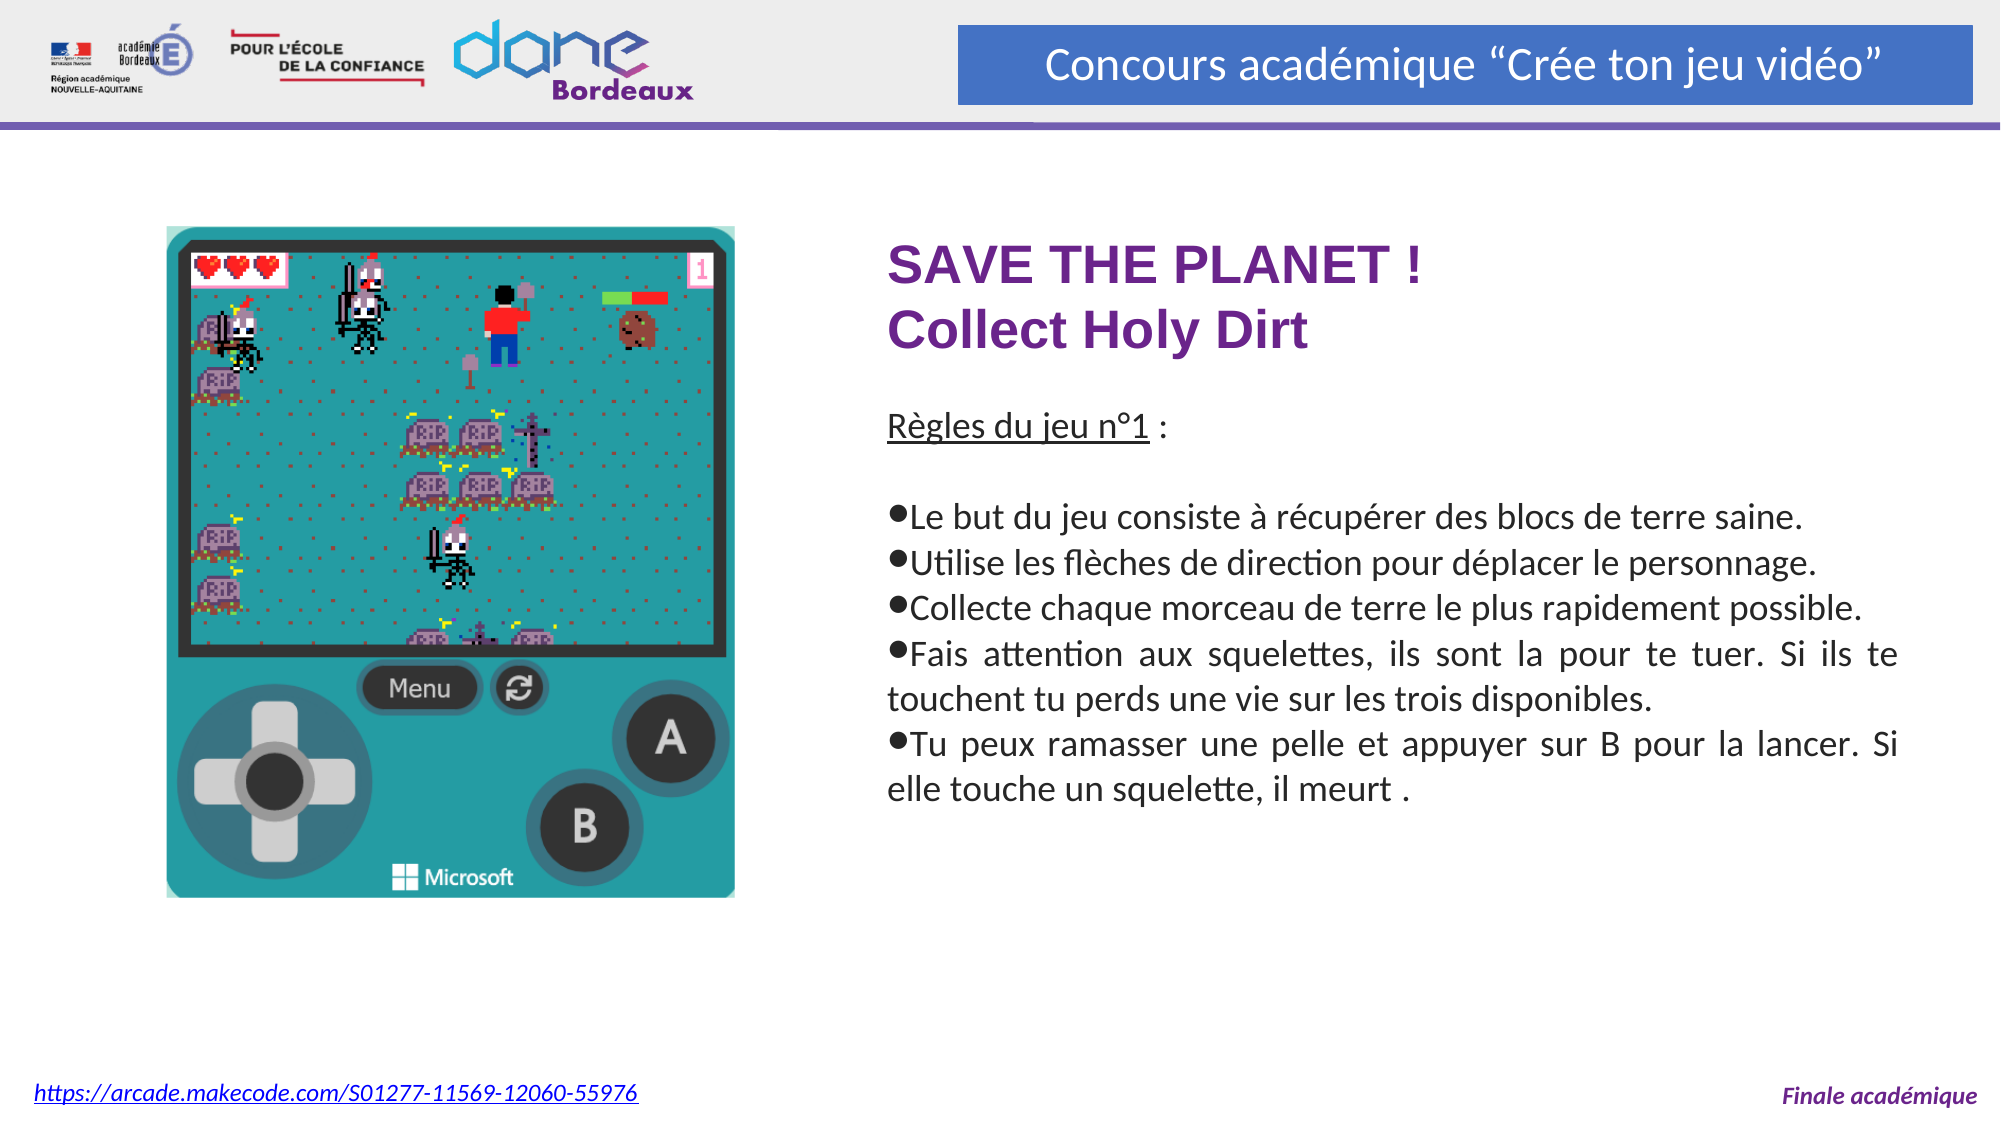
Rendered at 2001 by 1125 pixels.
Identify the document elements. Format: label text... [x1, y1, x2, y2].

text_box Concours académique “Crée ton jeu vidéo” [958, 25, 1973, 105]
picture [42, 18, 694, 100]
text_box Finale académique [1679, 1072, 1986, 1118]
text_box Règles du jeu n°1 : Le but du jeu consiste à récupérer des blocs de terre saine. Utilise les flèches de direction pour déplacer le personnage. Collecte chaque morceau de terre le plus rapidement possible. Fais attention aux squelettes, ils sont la pour te tuer. Si ils te touchent tu perds une vie sur les trois disponibles. Tu peux ramasser une pelle et appuyer sur B pour la lancer. Si elle touche un squelette, il meurt . [872, 295, 1916, 825]
text_box https://arcade.makecode.com/S01277-11569-12060-55976 [26, 1074, 1410, 1121]
text_box SAVE THE PLANET ! Collect Holy Dirt [872, 221, 1459, 295]
picture [165, 223, 739, 902]
